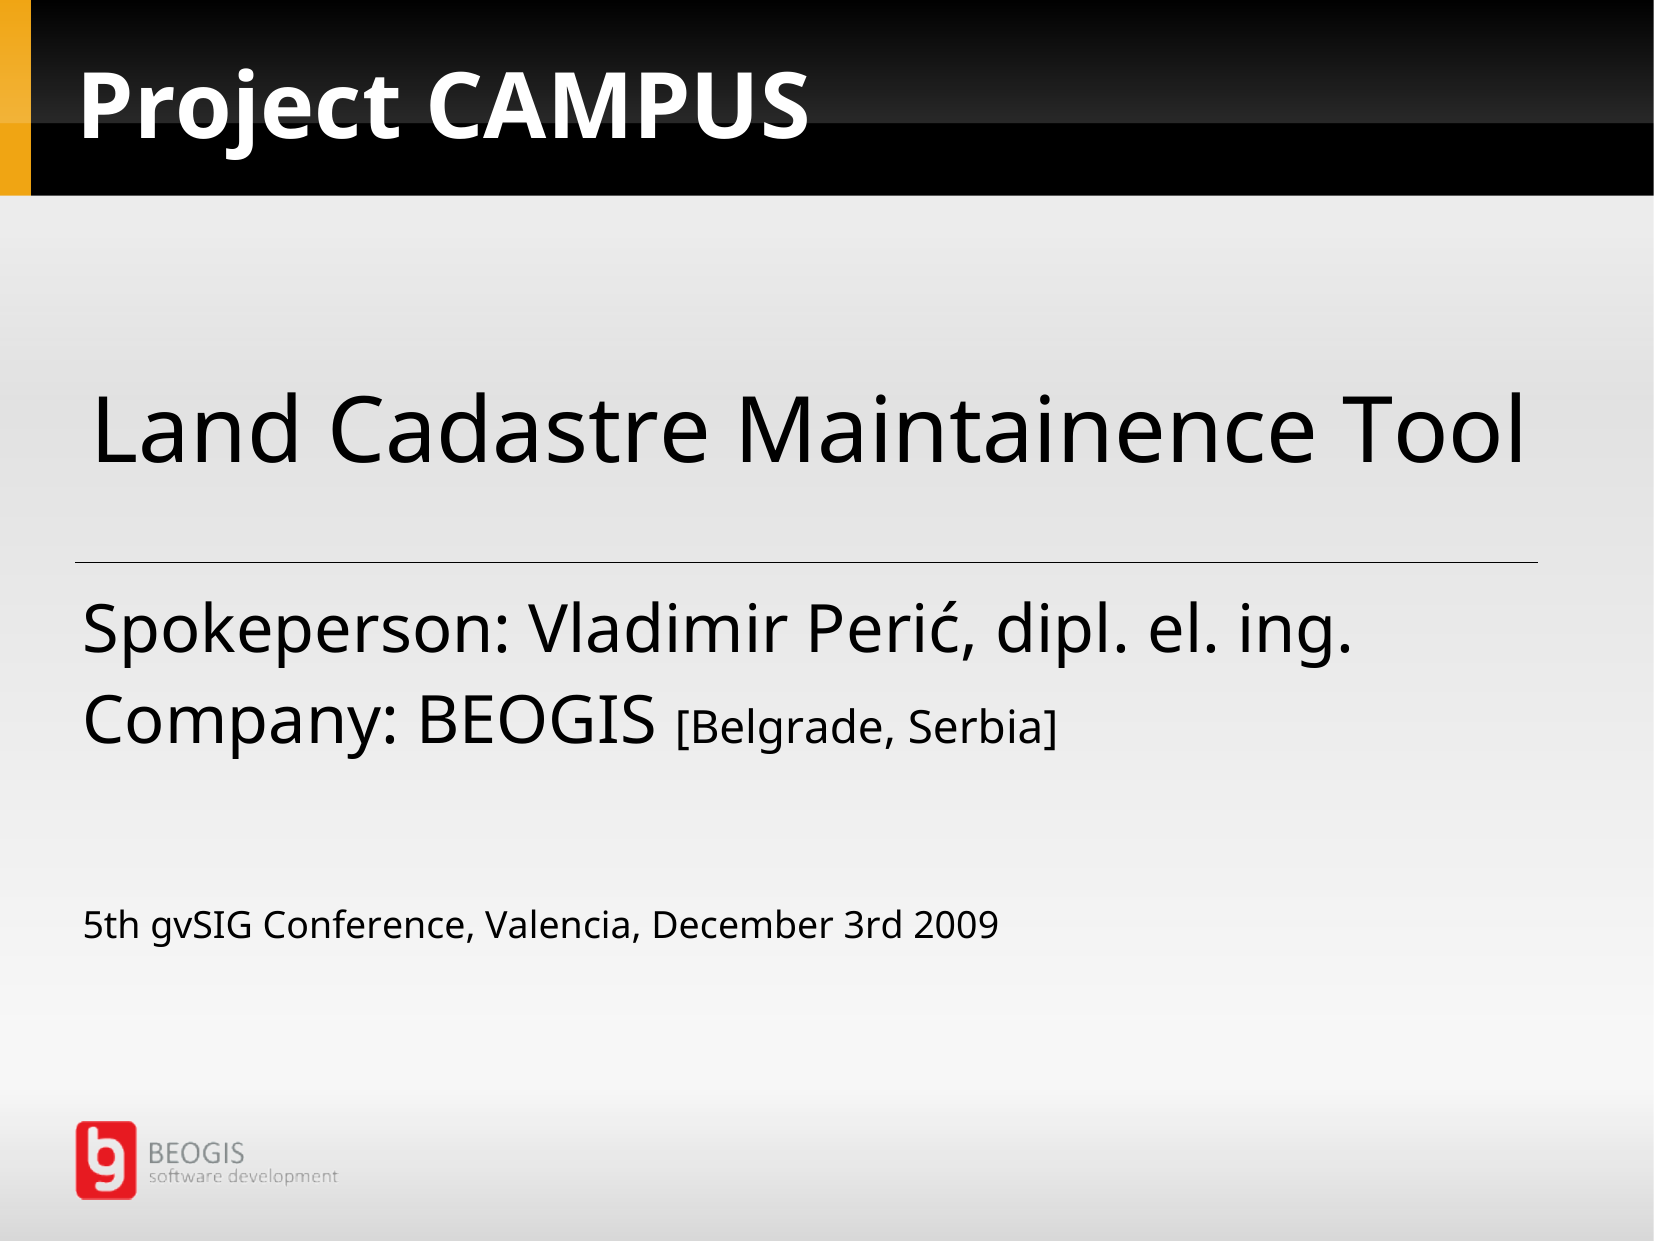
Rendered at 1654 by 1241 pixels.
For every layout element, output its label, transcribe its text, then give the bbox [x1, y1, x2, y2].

picture [0, 0, 1654, 1241]
subtitle Land Cadastre Maintainence Tool Spokeperson: Vladimir Perić, dipl. el. ing. Company: BEOGIS [Belgrade, Serbia] 5th gvSIG Conference, Valencia, December 3rd 2009 [82, 297, 1538, 562]
subtitle Land Cadastre Maintainence Tool Spokeperson: Vladimir Perić, dipl. el. ing. Company: BEOGIS [Belgrade, Serbia] 5th gvSIG Conference, Valencia, December 3rd 2009 [82, 563, 1538, 1102]
title Project CAMPUS [76, 0, 1163, 208]
